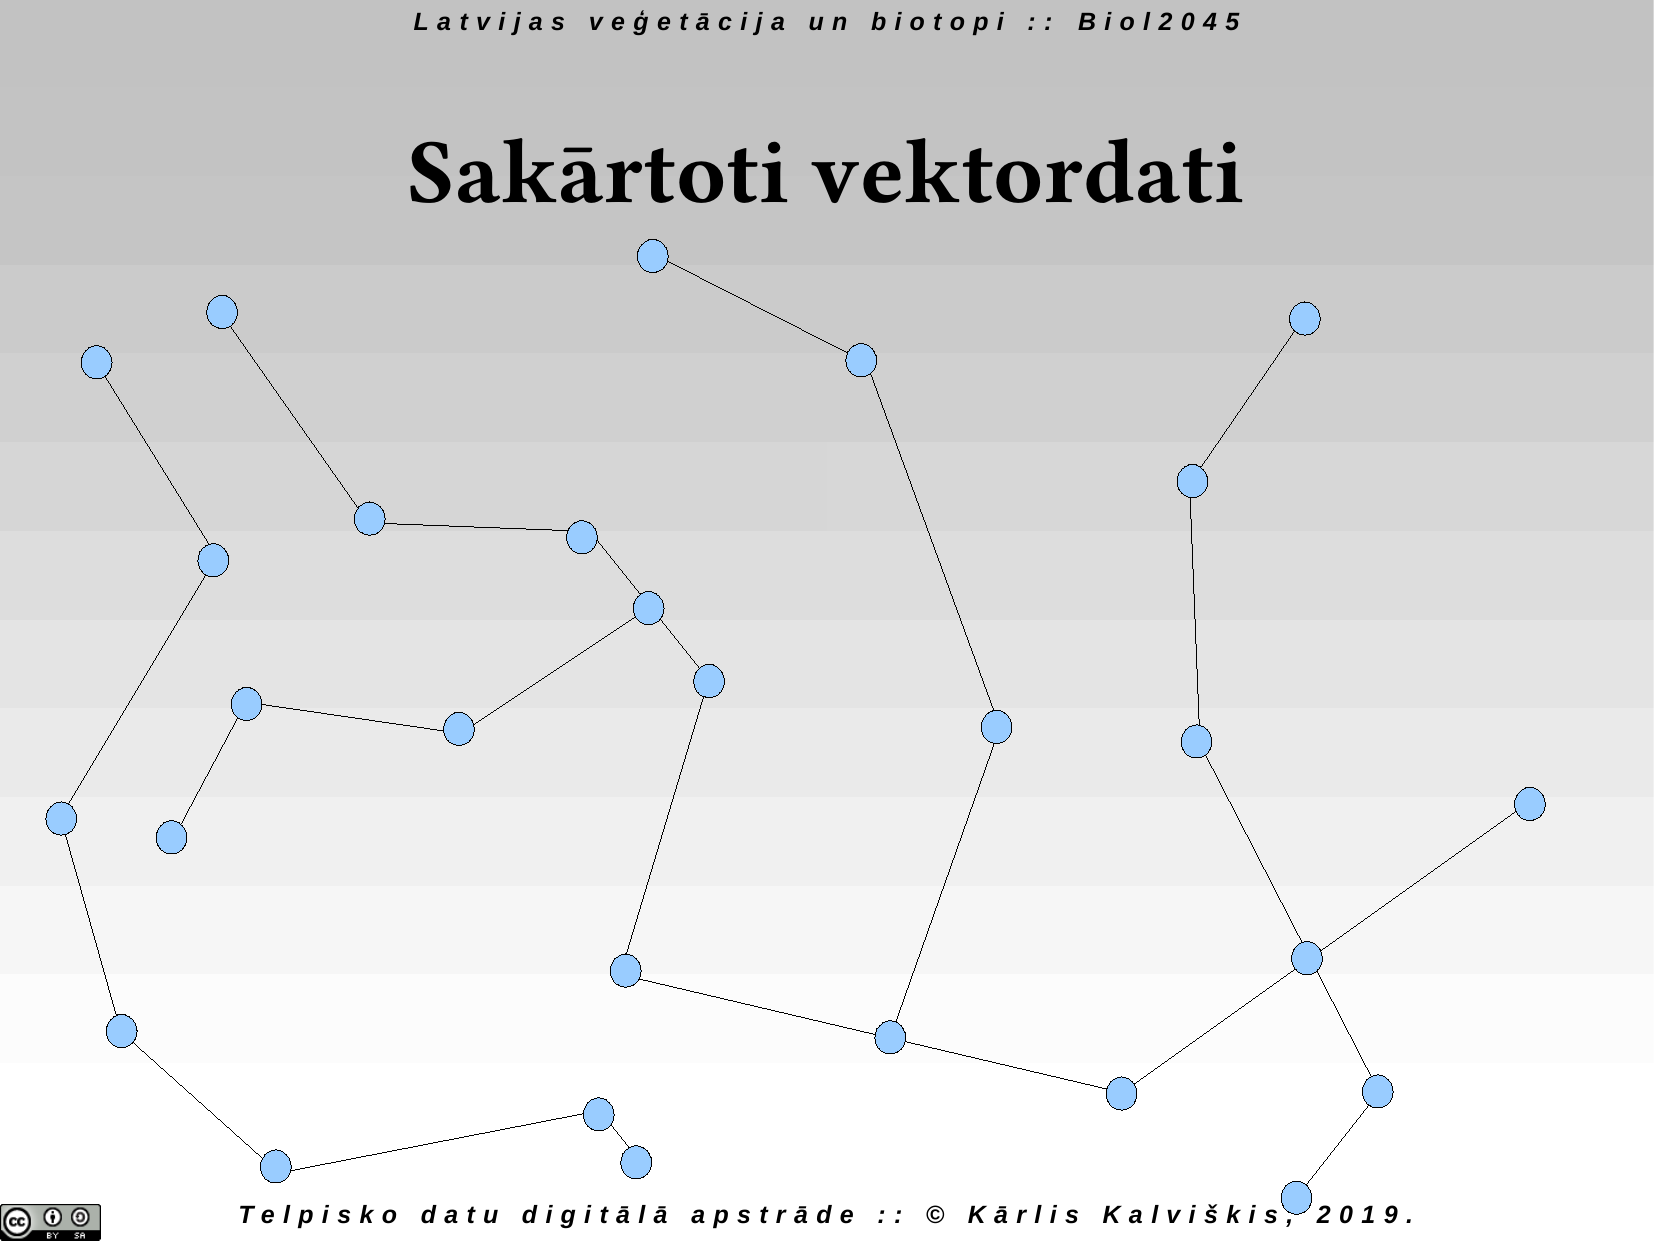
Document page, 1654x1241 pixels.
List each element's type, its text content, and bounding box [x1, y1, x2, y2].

text_box [106, 1014, 138, 1048]
text_box [693, 664, 725, 698]
text_box [583, 1097, 615, 1131]
text_box [1291, 941, 1323, 975]
text_box [1181, 724, 1212, 758]
text_box [1106, 1076, 1137, 1111]
text_box [443, 712, 475, 746]
text_box [260, 1149, 292, 1183]
text_box [45, 801, 77, 836]
text_box [610, 953, 642, 988]
text_box [874, 1020, 906, 1054]
text_box [620, 1145, 652, 1179]
text_box [981, 710, 1012, 744]
text_box [1289, 301, 1321, 336]
text_box [81, 345, 113, 379]
text_box [1177, 464, 1208, 498]
text_box [566, 520, 598, 554]
picture [0, 0, 1654, 1241]
text_box [197, 543, 229, 577]
text_box [206, 295, 238, 329]
text_box [637, 239, 669, 273]
text_box [633, 591, 665, 625]
text_box [354, 501, 386, 536]
text_box [1362, 1074, 1394, 1108]
text_box [156, 820, 187, 854]
text_box [1514, 787, 1546, 821]
text_box [845, 343, 877, 377]
text_box [1281, 1181, 1312, 1215]
title Sakārtoti vektordati [29, 49, 1625, 296]
text_box [231, 687, 262, 721]
